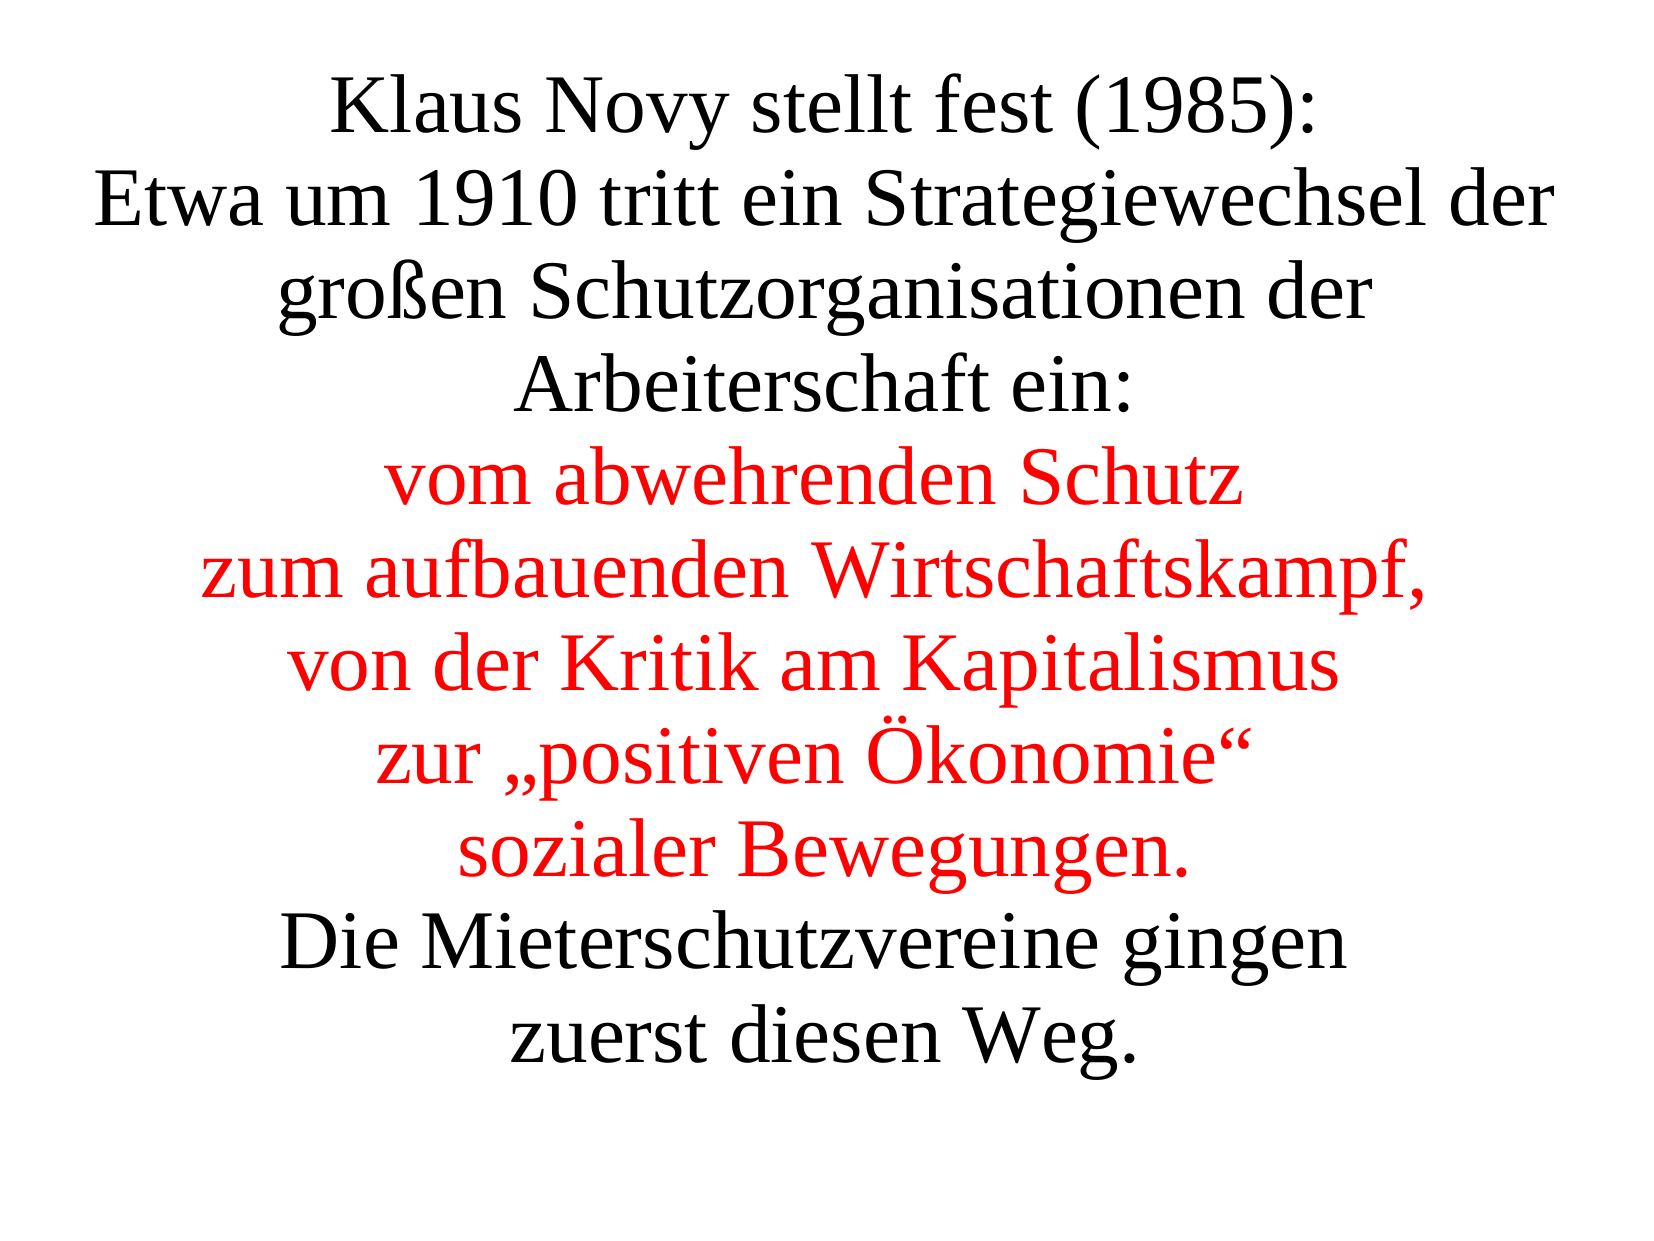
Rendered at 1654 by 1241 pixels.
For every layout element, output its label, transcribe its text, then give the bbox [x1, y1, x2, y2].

text_box Klaus Novy stellt fest (1985): Etwa um 1910 tritt ein Strategiewechsel der großen Schutzorganisationen der Arbeiterschaft ein: vom abwehrenden Schutz zum aufbauenden Wirtschaftskampf, von der Kritik am Kapitalismus zur „positiven Ökonomie“ sozialer Bewegungen. Die Mieterschutzvereine gingen zuerst diesen Weg. [42, 52, 1609, 1159]
